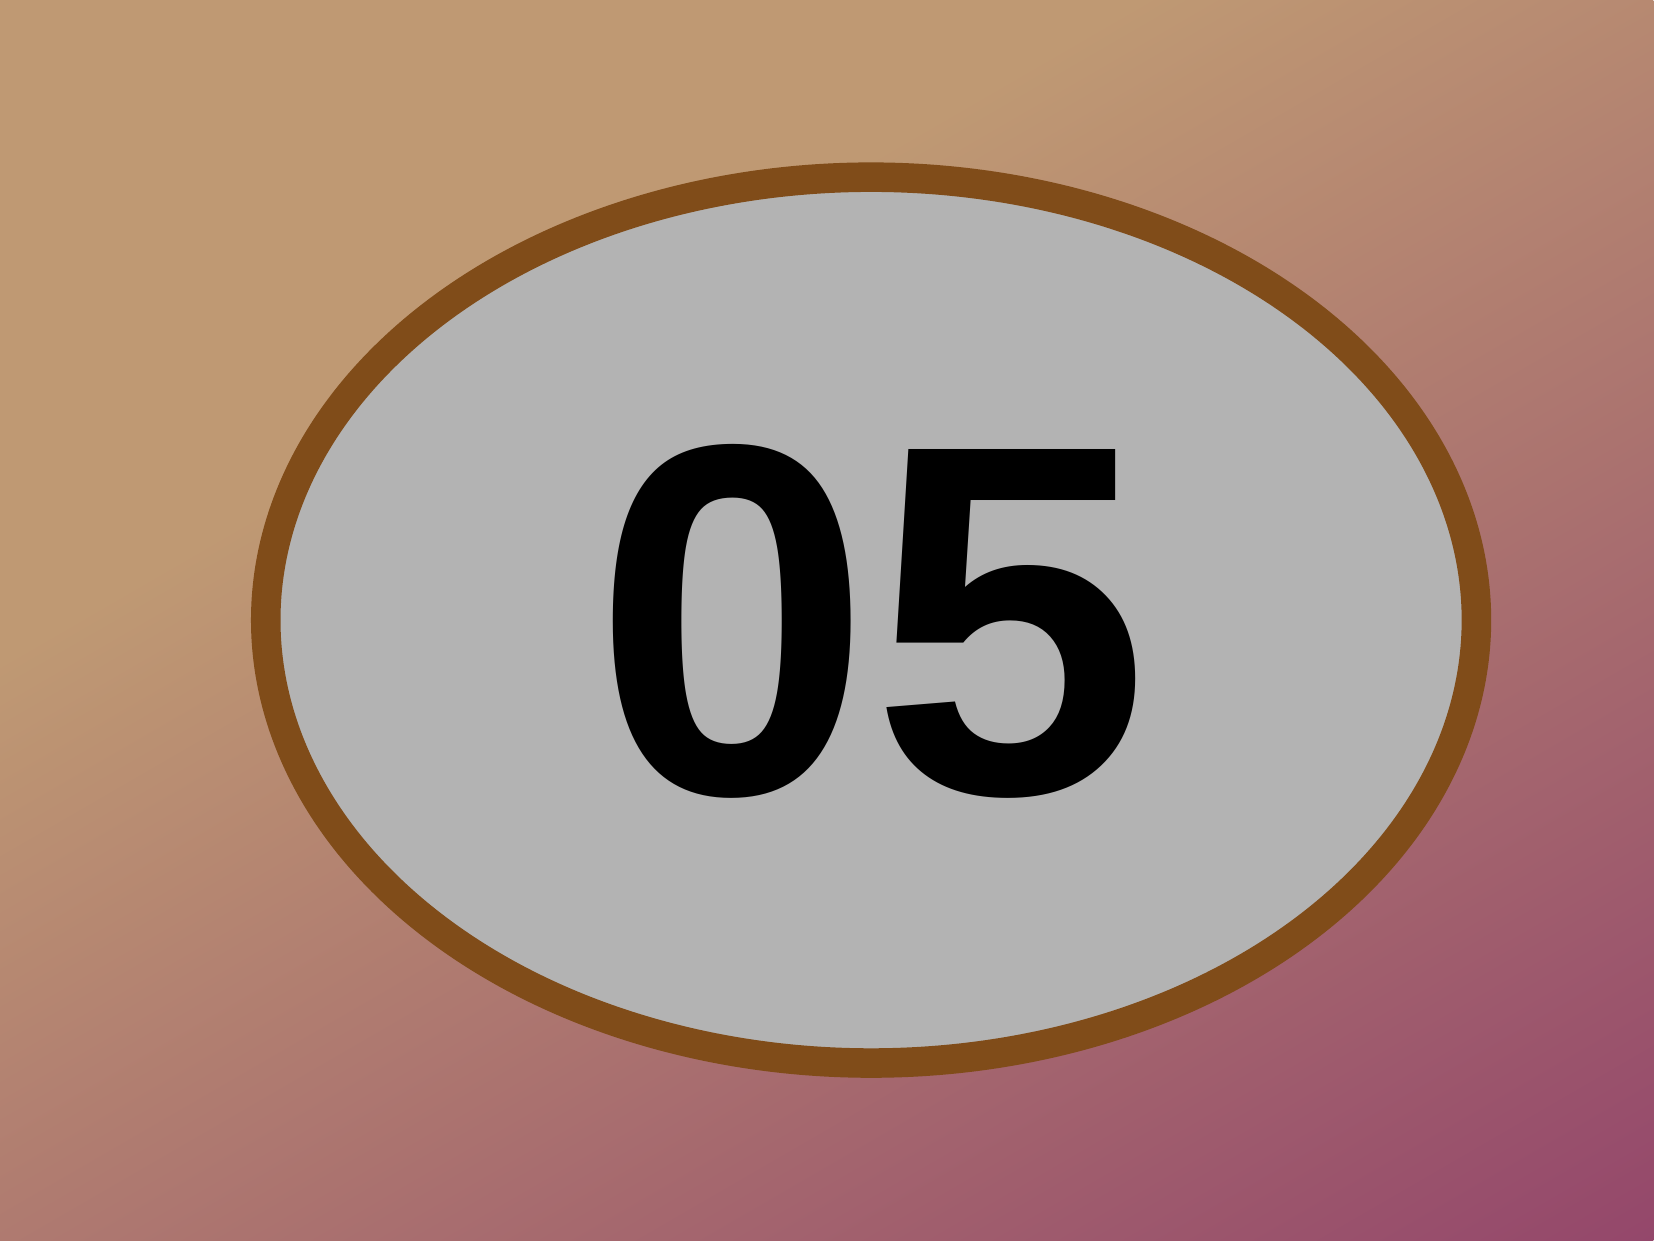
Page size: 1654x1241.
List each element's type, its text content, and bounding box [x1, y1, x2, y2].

text_box 05 [265, 177, 1477, 1064]
